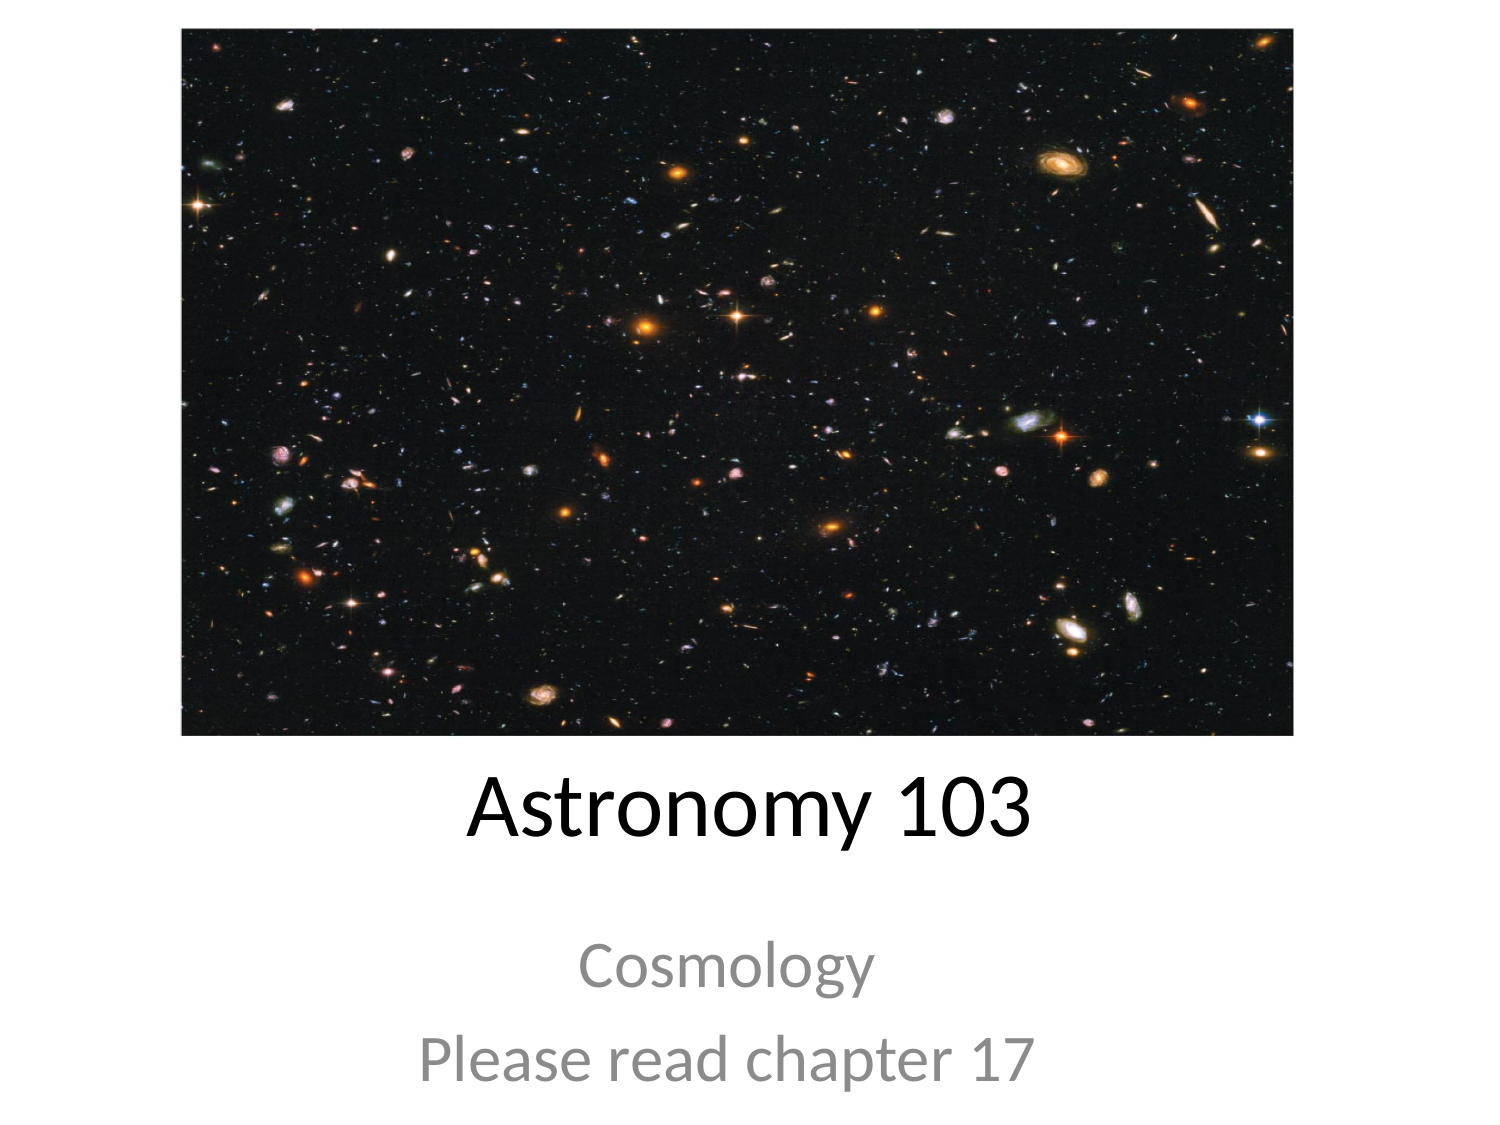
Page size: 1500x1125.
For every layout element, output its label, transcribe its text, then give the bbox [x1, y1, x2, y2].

title Astronomy 103 [112, 679, 1388, 913]
subtitle Cosmology Please read chapter 17 [67, 913, 1388, 1125]
picture [173, 22, 1296, 739]
